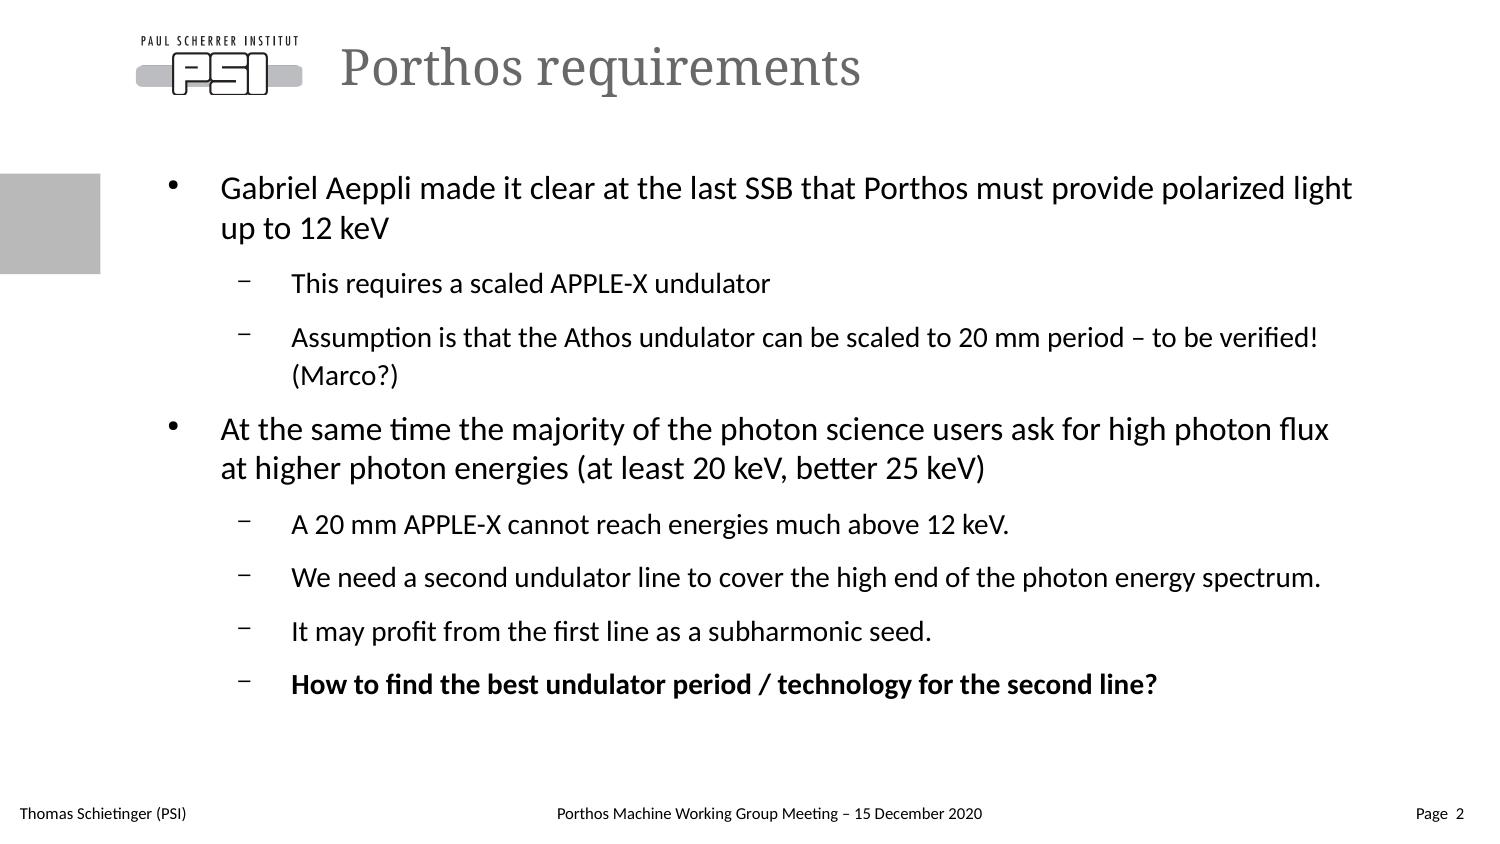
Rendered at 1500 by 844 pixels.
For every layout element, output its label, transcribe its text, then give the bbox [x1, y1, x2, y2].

title Porthos requirements [340, 35, 1442, 98]
list Gabriel Aeppli made it clear at the last SSB that Porthos must provide polarized light up to 12 keV This requires a scaled APPLE-X undulator Assumption is that the Athos undulator can be scaled to 20 mm period – to be verified! (Marco?) At the same time the majority of the photon science users ask for high photon flux at higher photon energies (at least 20 keV, better 25 keV) A 20 mm APPLE-X cannot reach energies much above 12 keV. We need a second undulator line to cover the high end of the photon energy spectrum. It may profit from the first line as a subharmonic seed. How to find the best undulator period / technology for the second line? [149, 166, 1359, 533]
